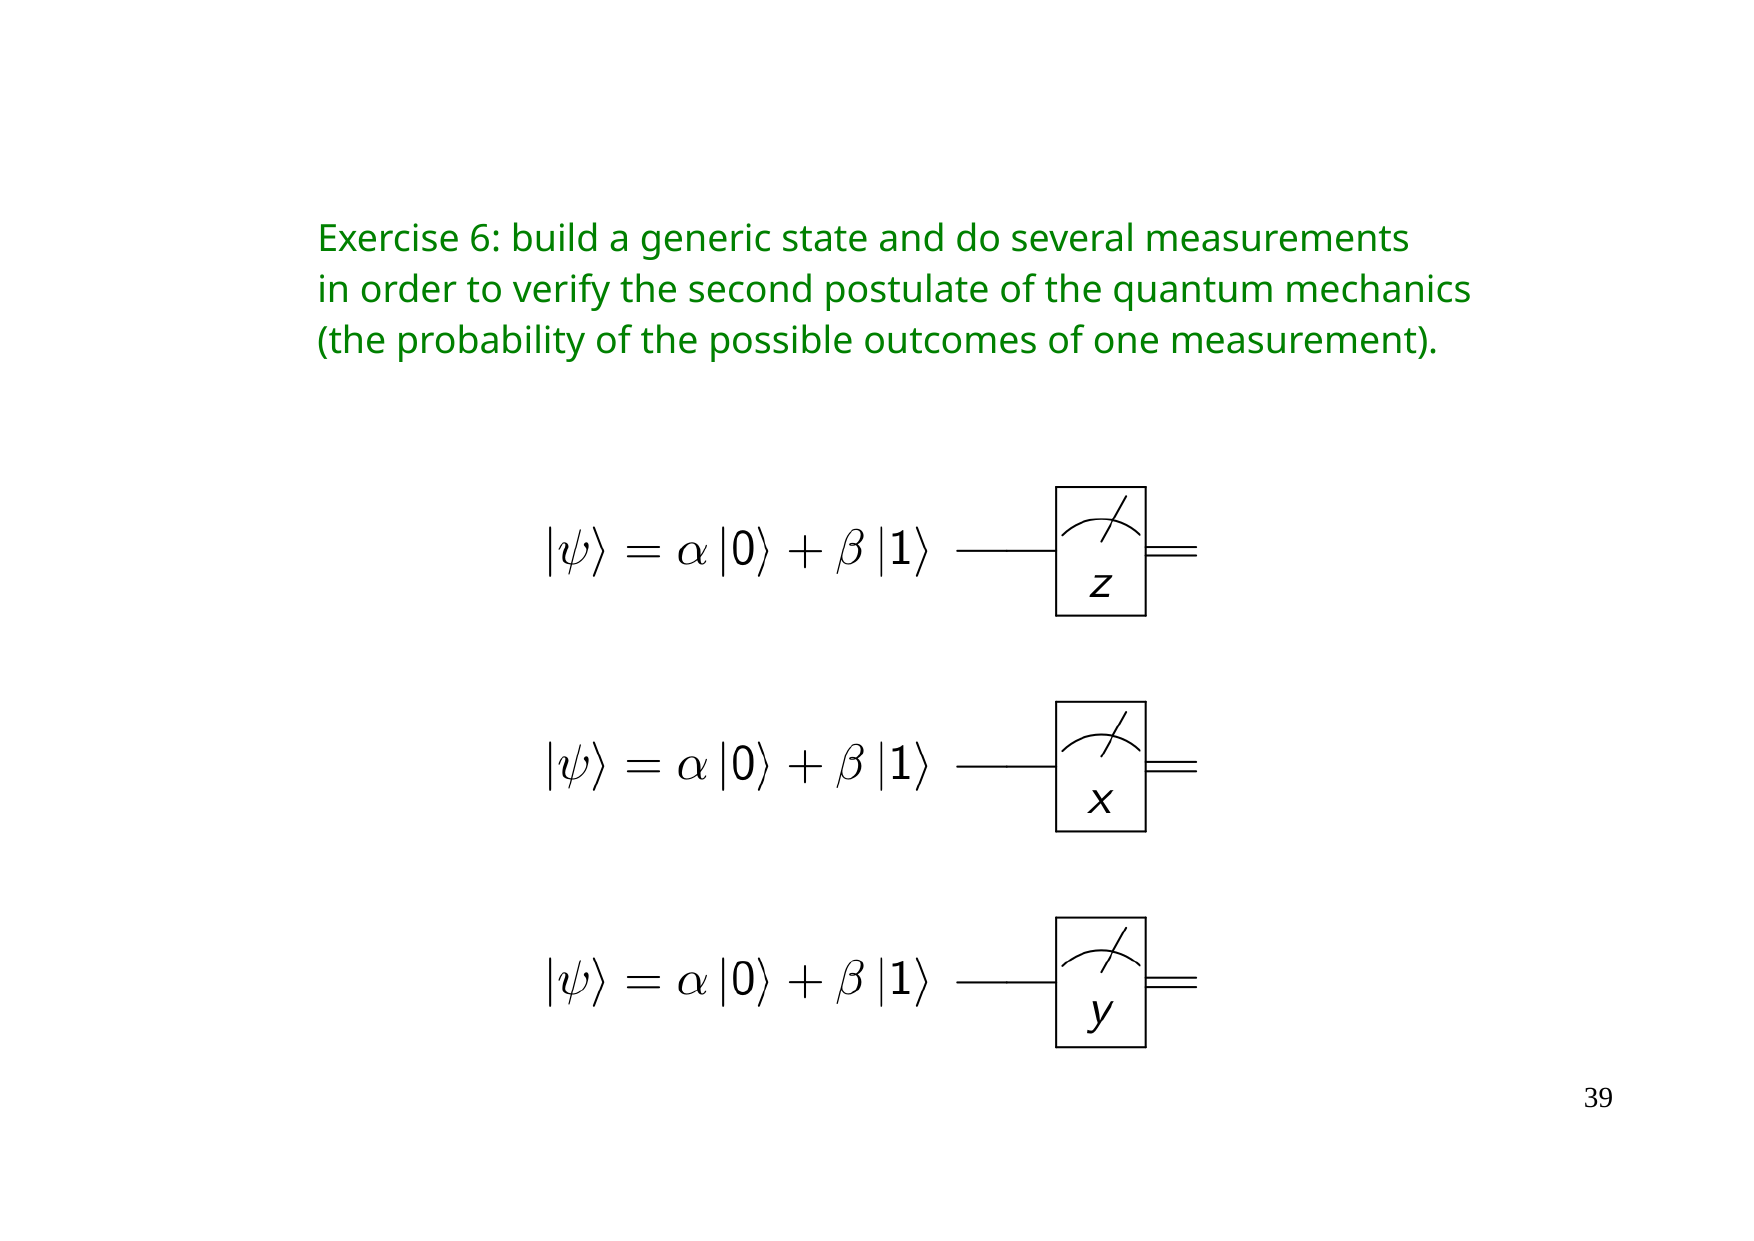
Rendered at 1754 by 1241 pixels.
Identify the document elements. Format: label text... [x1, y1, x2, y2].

picture [505, 460, 1256, 1079]
text_box Exercise 6: build a generic state and do several measurements in order to verify the second postulate of the quantum mechanics (the probability of the possible outcomes of one measurement). [302, 204, 1469, 366]
